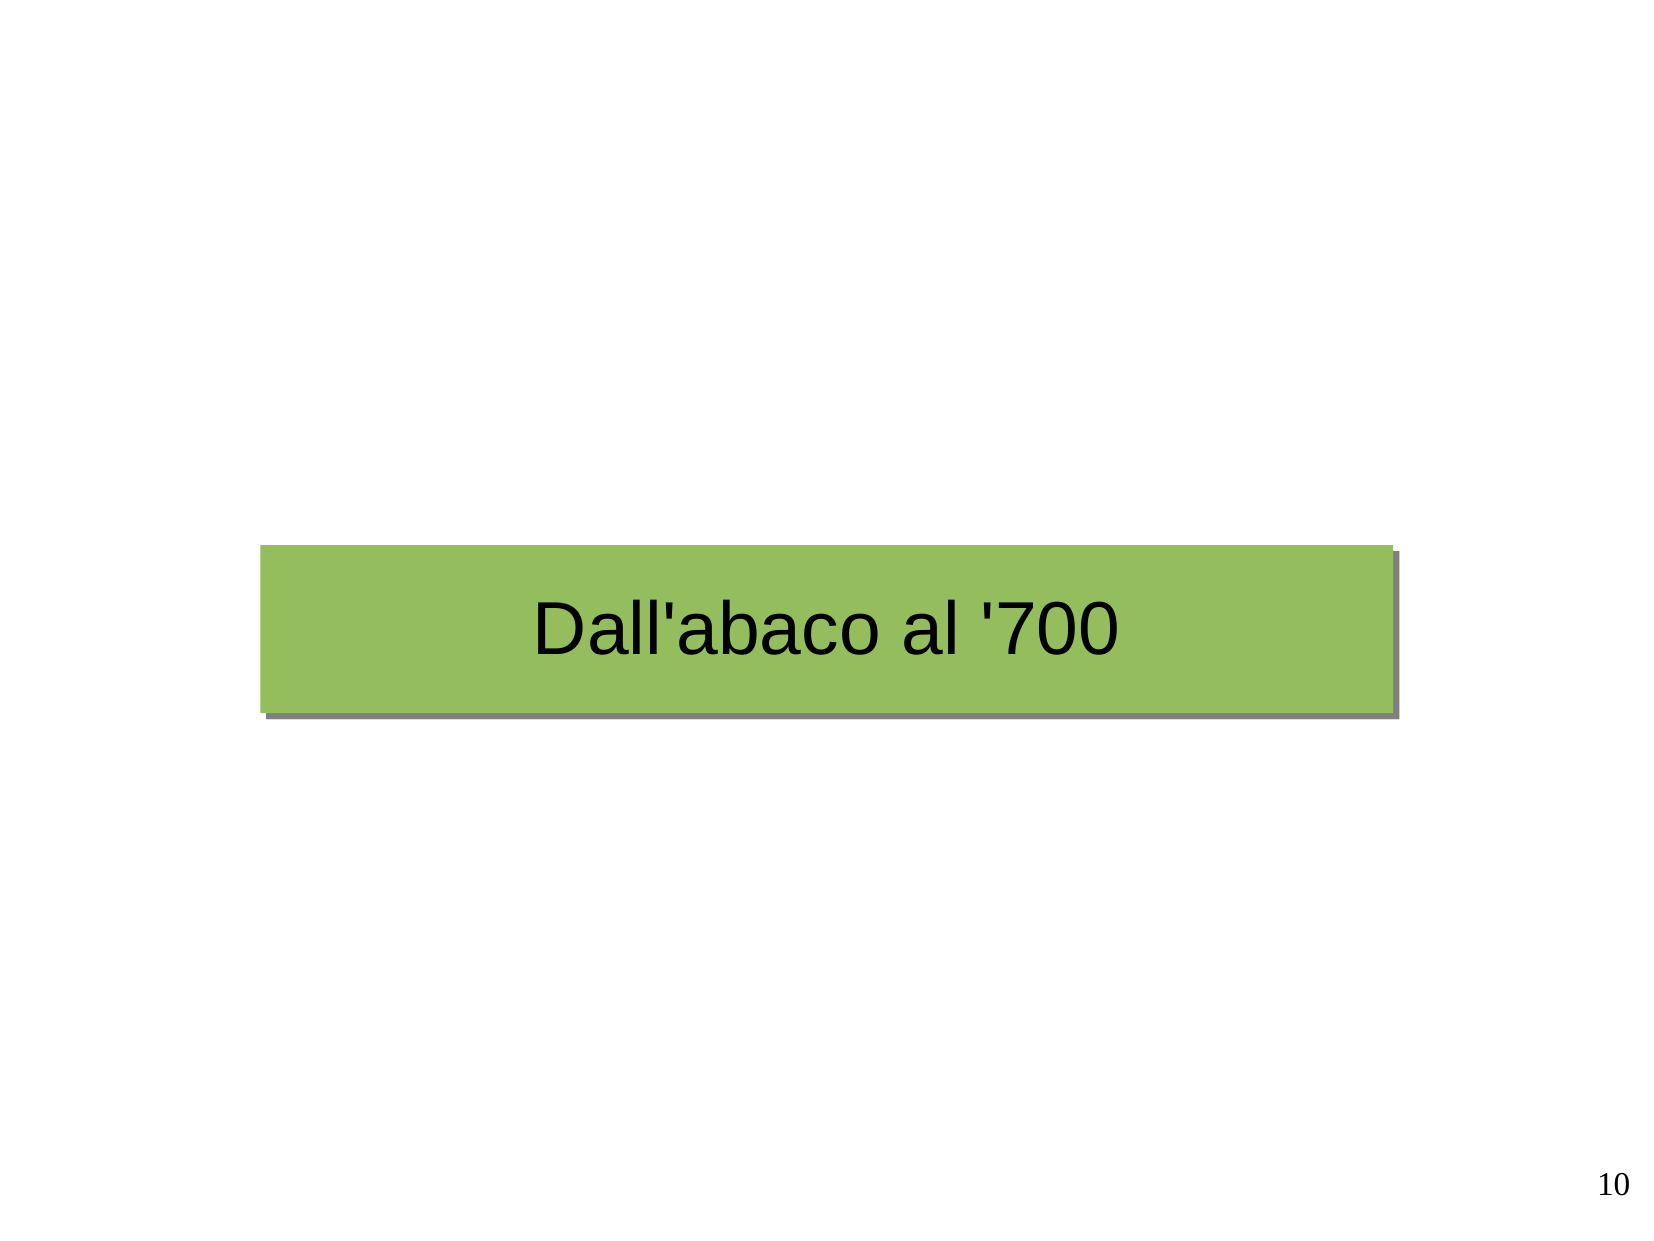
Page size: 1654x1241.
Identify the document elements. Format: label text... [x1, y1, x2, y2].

text_box Dall'abaco al '700 [260, 545, 1394, 714]
